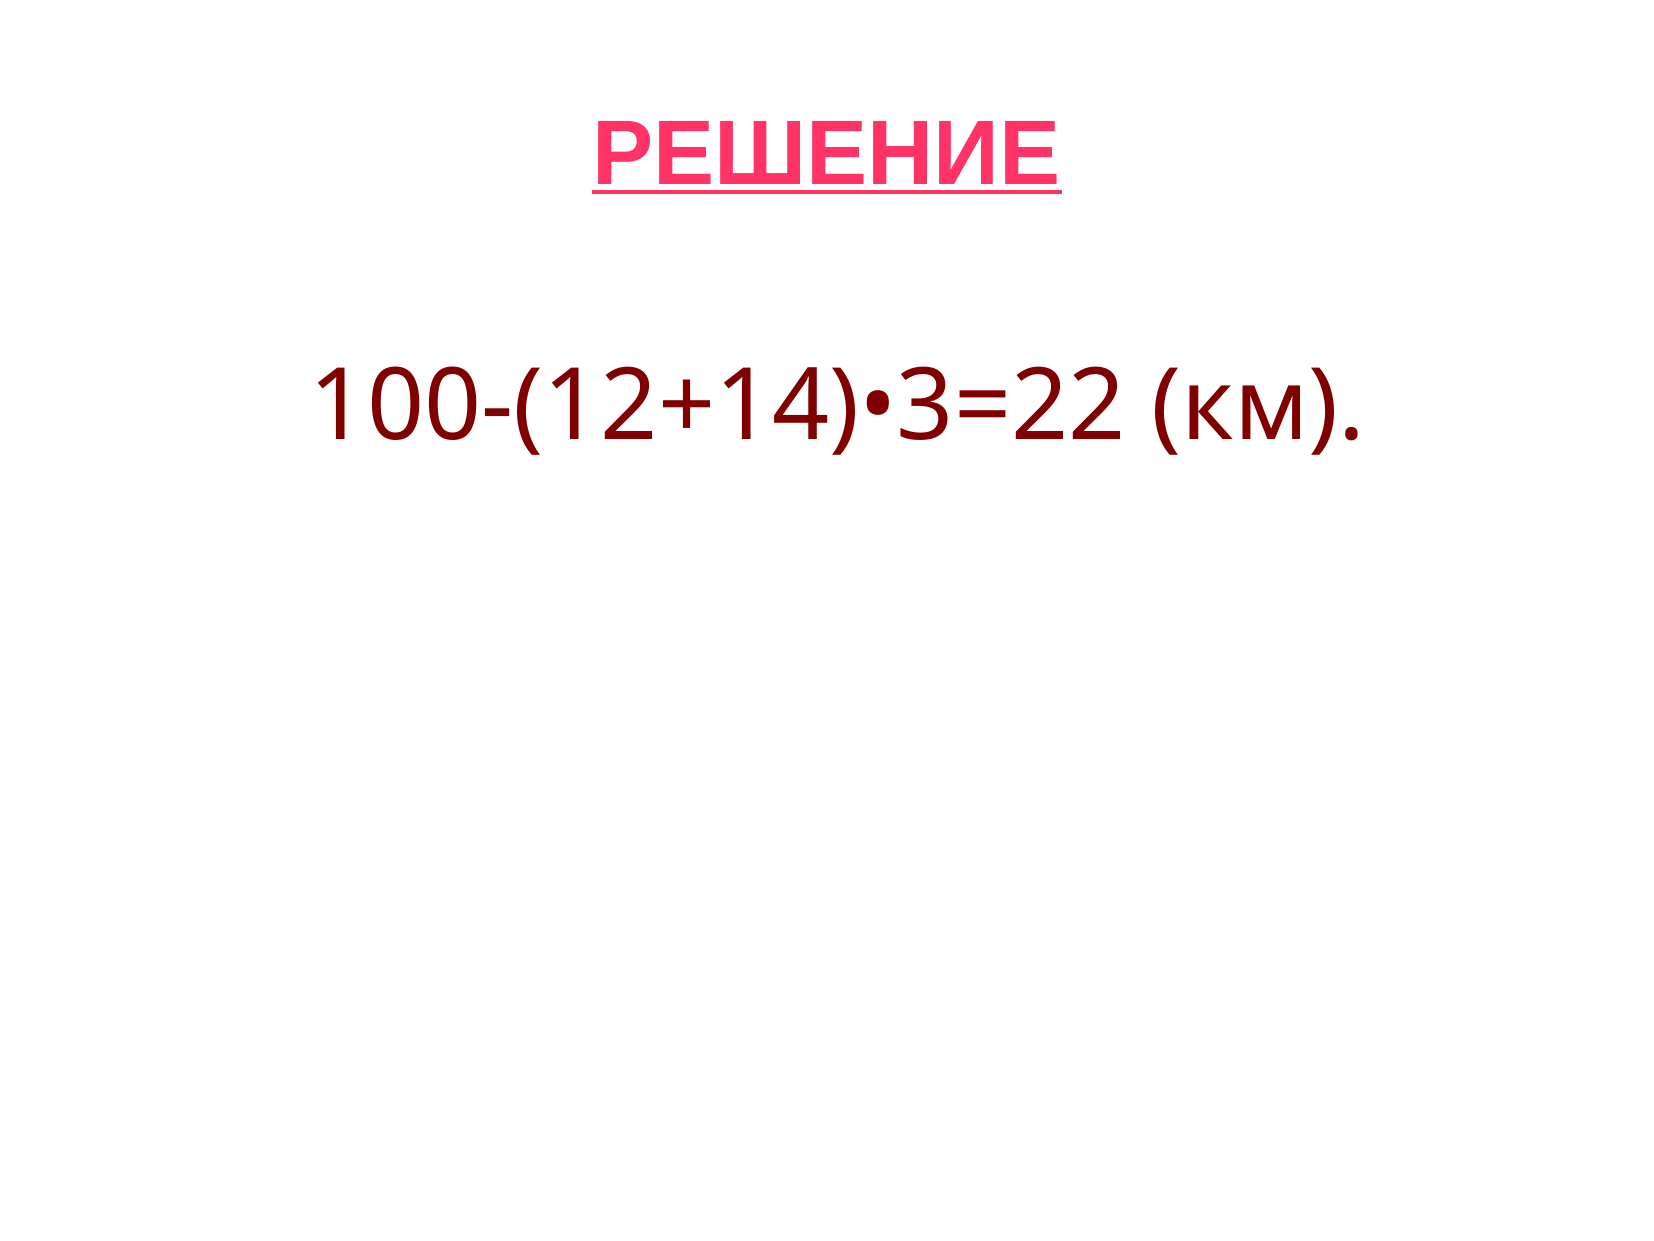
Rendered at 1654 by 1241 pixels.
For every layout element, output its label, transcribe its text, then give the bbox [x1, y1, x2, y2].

title РЕШЕНИЕ [82, 56, 1571, 250]
text_box 100-(12+14)•3=22 (км). [295, 324, 1536, 562]
